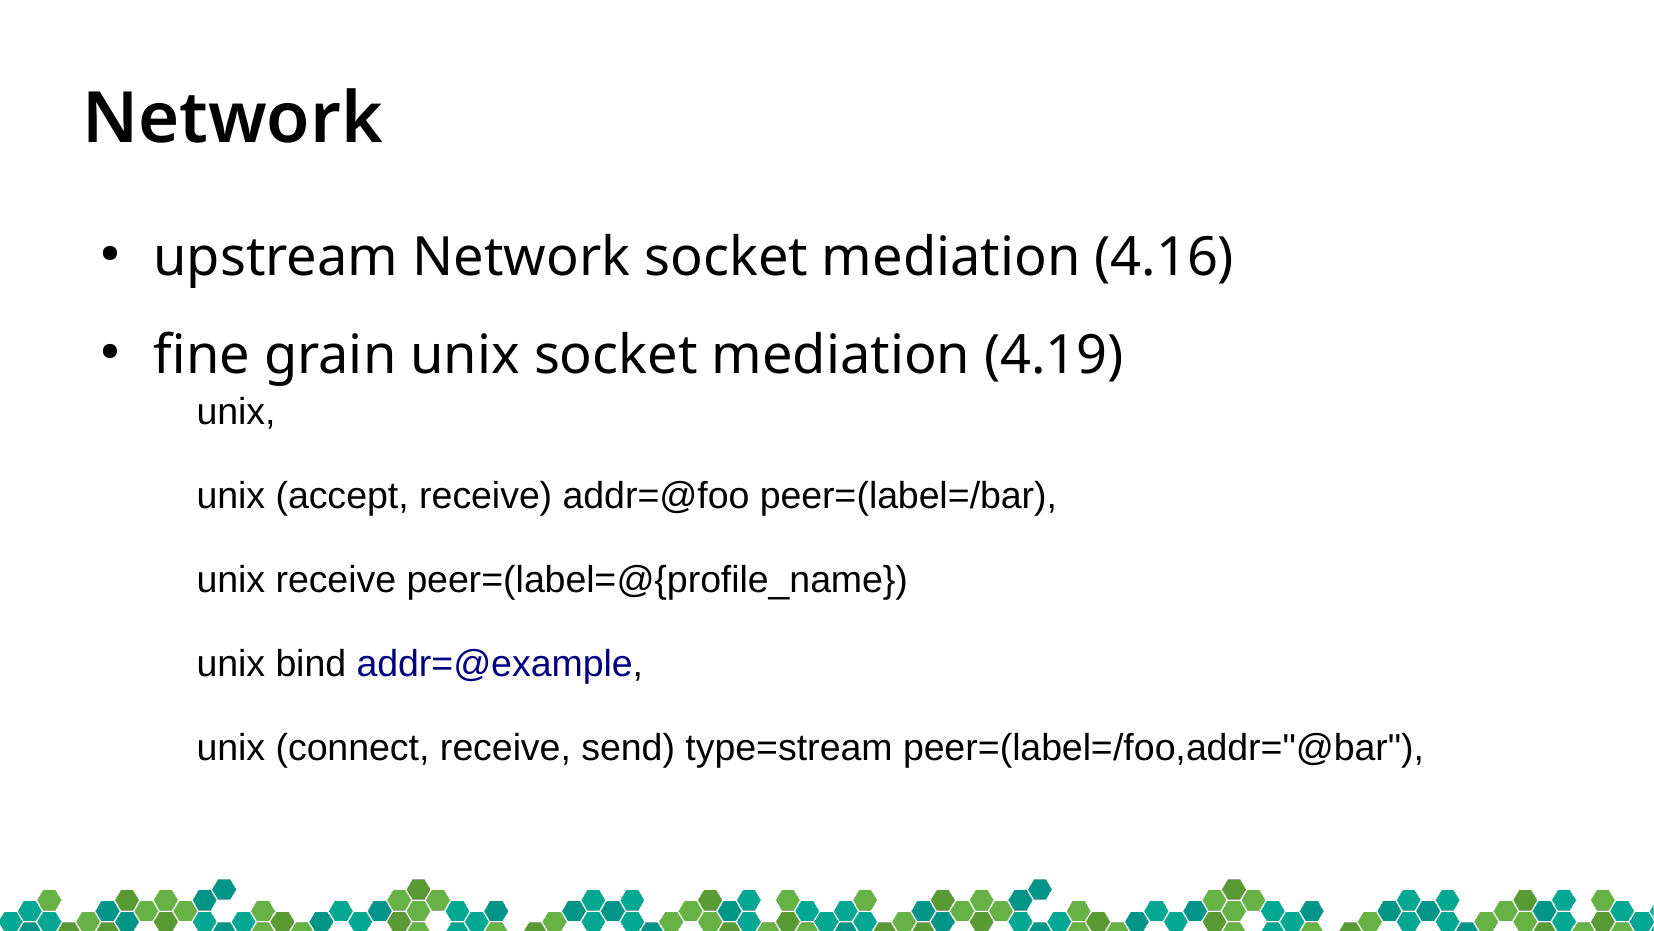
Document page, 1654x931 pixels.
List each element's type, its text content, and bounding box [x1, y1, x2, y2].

title Network [82, 37, 1571, 193]
picture [0, 871, 1654, 931]
list upstream Network socket mediation (4.16) fine grain unix socket mediation (4.19) [82, 217, 1571, 758]
text_box unix, unix (accept, receive) addr=@foo peer=(label=/bar), unix receive peer=(label=@{profile_name}) unix bind addr=@example, unix (connect, receive, send) type=stream peer=(label=/foo,addr="@bar"), [181, 382, 1440, 860]
